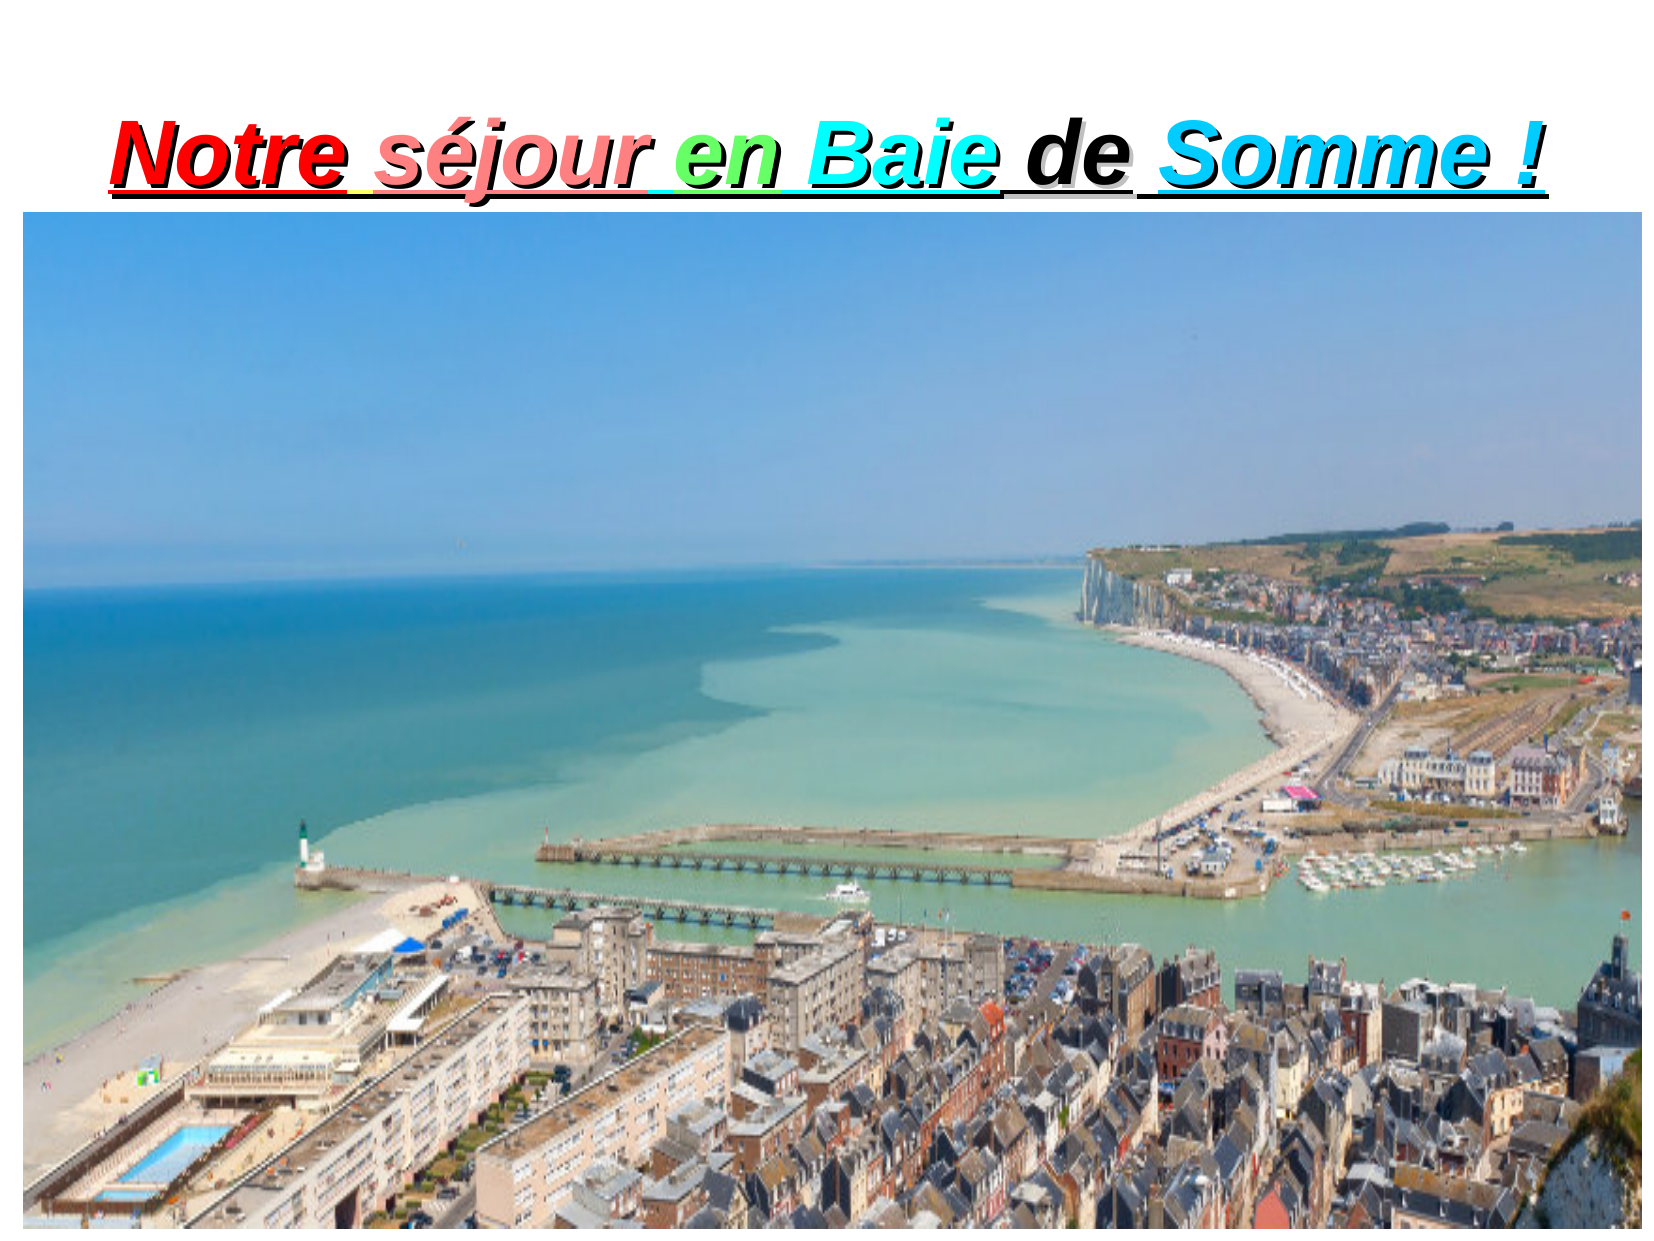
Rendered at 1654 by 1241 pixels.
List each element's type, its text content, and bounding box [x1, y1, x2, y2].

title Notre séjour en Baie de Somme ! [82, 49, 1571, 212]
picture [23, 212, 1642, 1229]
